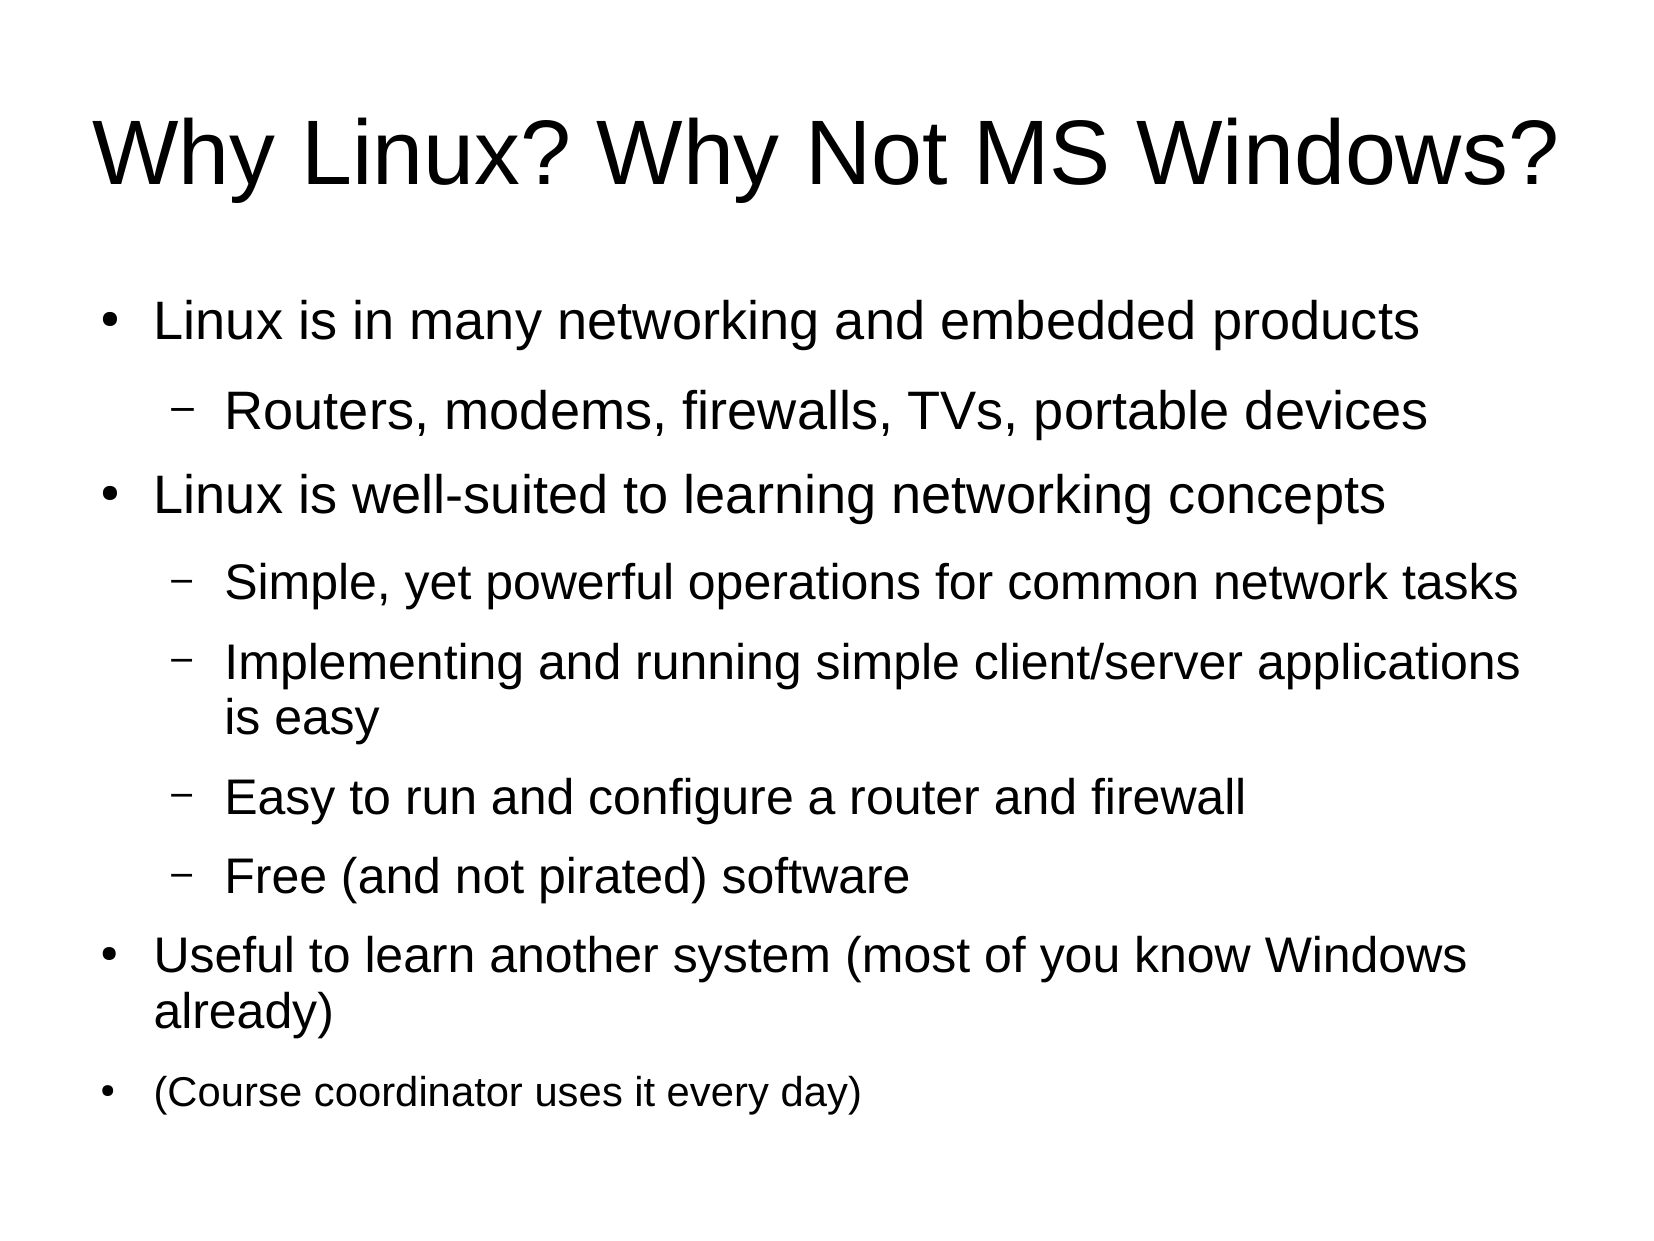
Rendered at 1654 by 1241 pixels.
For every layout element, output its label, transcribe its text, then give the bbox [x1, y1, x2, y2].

list Linux is in many networking and embedded products Routers, modems, firewalls, TVs, portable devices Linux is well-suited to learning networking concepts Simple, yet powerful operations for common network tasks Implementing and running simple client/server applications is easy Easy to run and configure a router and firewall Free (and not pirated) software Useful to learn another system (most of you know Windows already) (Course coordinator uses it every day) [82, 290, 1538, 1217]
title Why Linux? Why Not MS Windows? [82, 49, 1571, 257]
